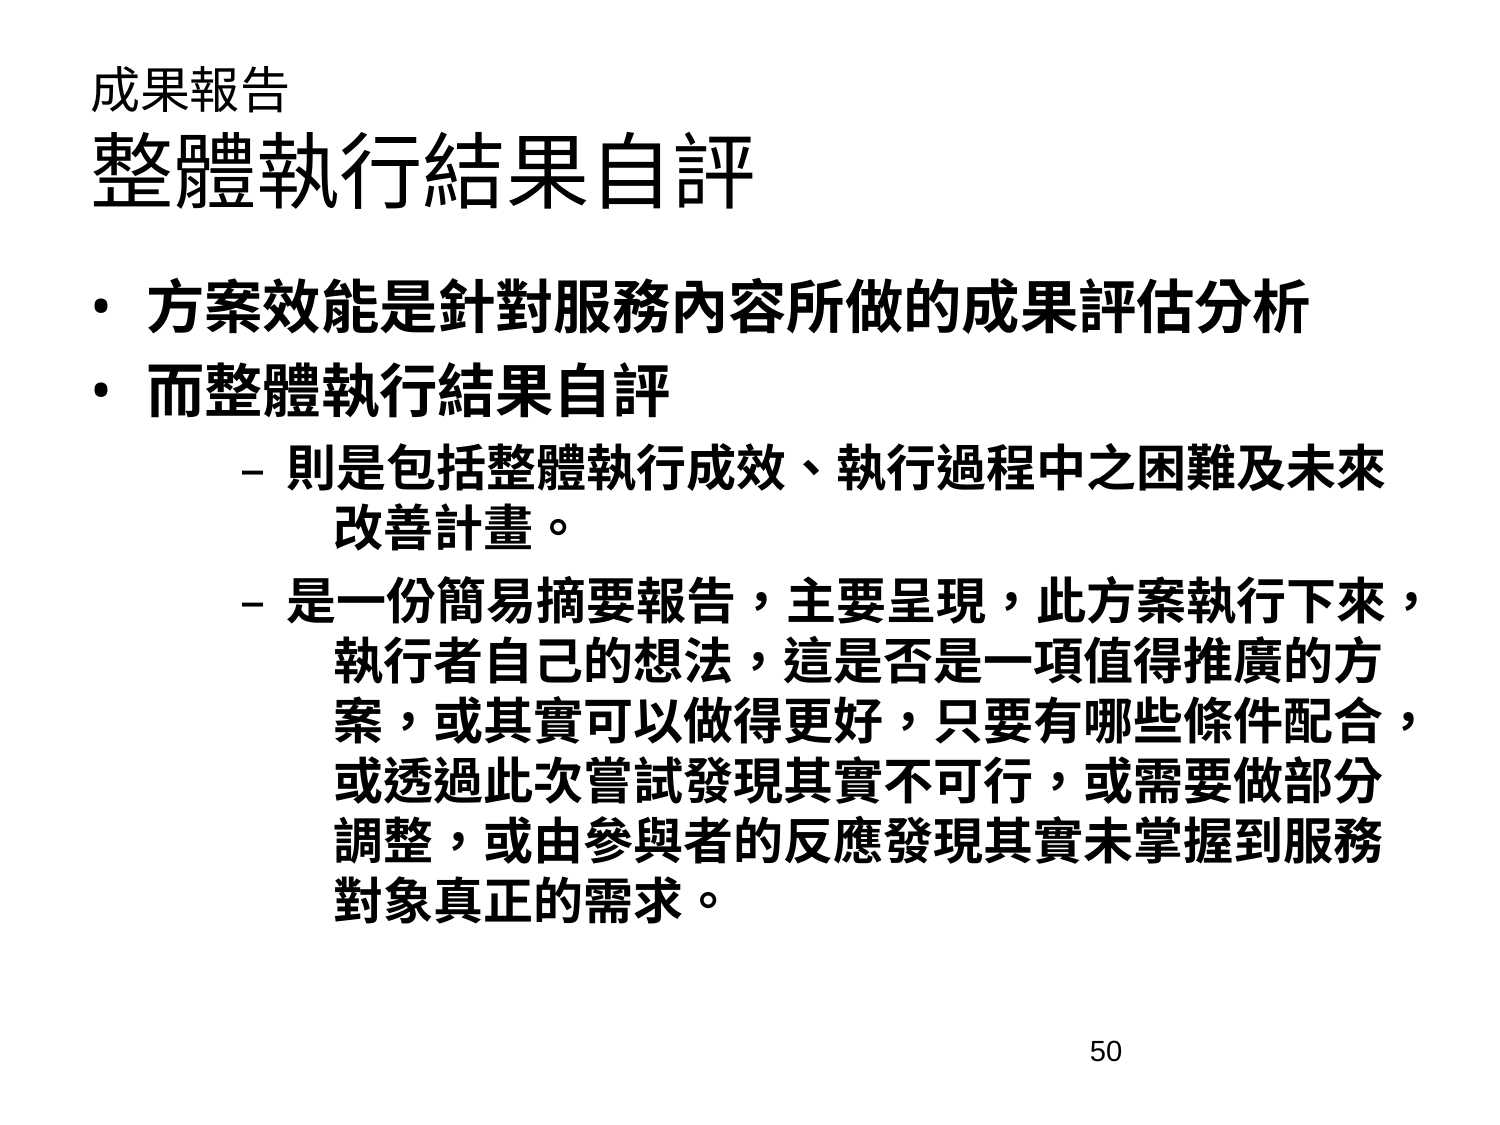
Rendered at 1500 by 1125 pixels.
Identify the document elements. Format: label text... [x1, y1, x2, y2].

title 成果報告 整體執行結果自評 [75, 45, 1426, 233]
list 方案效能是針對服務內容所做的成果評估分析 而整體執行結果自評 則是包括整體執行成效、執行過程中之困難及未來改善計畫。 是一份簡易摘要報告，主要呈現，此方案執行下來，執行者自己的想法，這是否是一項值得推廣的方案，或其實可以做得更好，只要有哪些條件配合，或透過此次嘗試發現其實不可行，或需要做部分調整，或由參與者的反應發現其實未掌握到服務對象真正的需求。 [75, 262, 1426, 1005]
text_box [1074, 1024, 1426, 1103]
